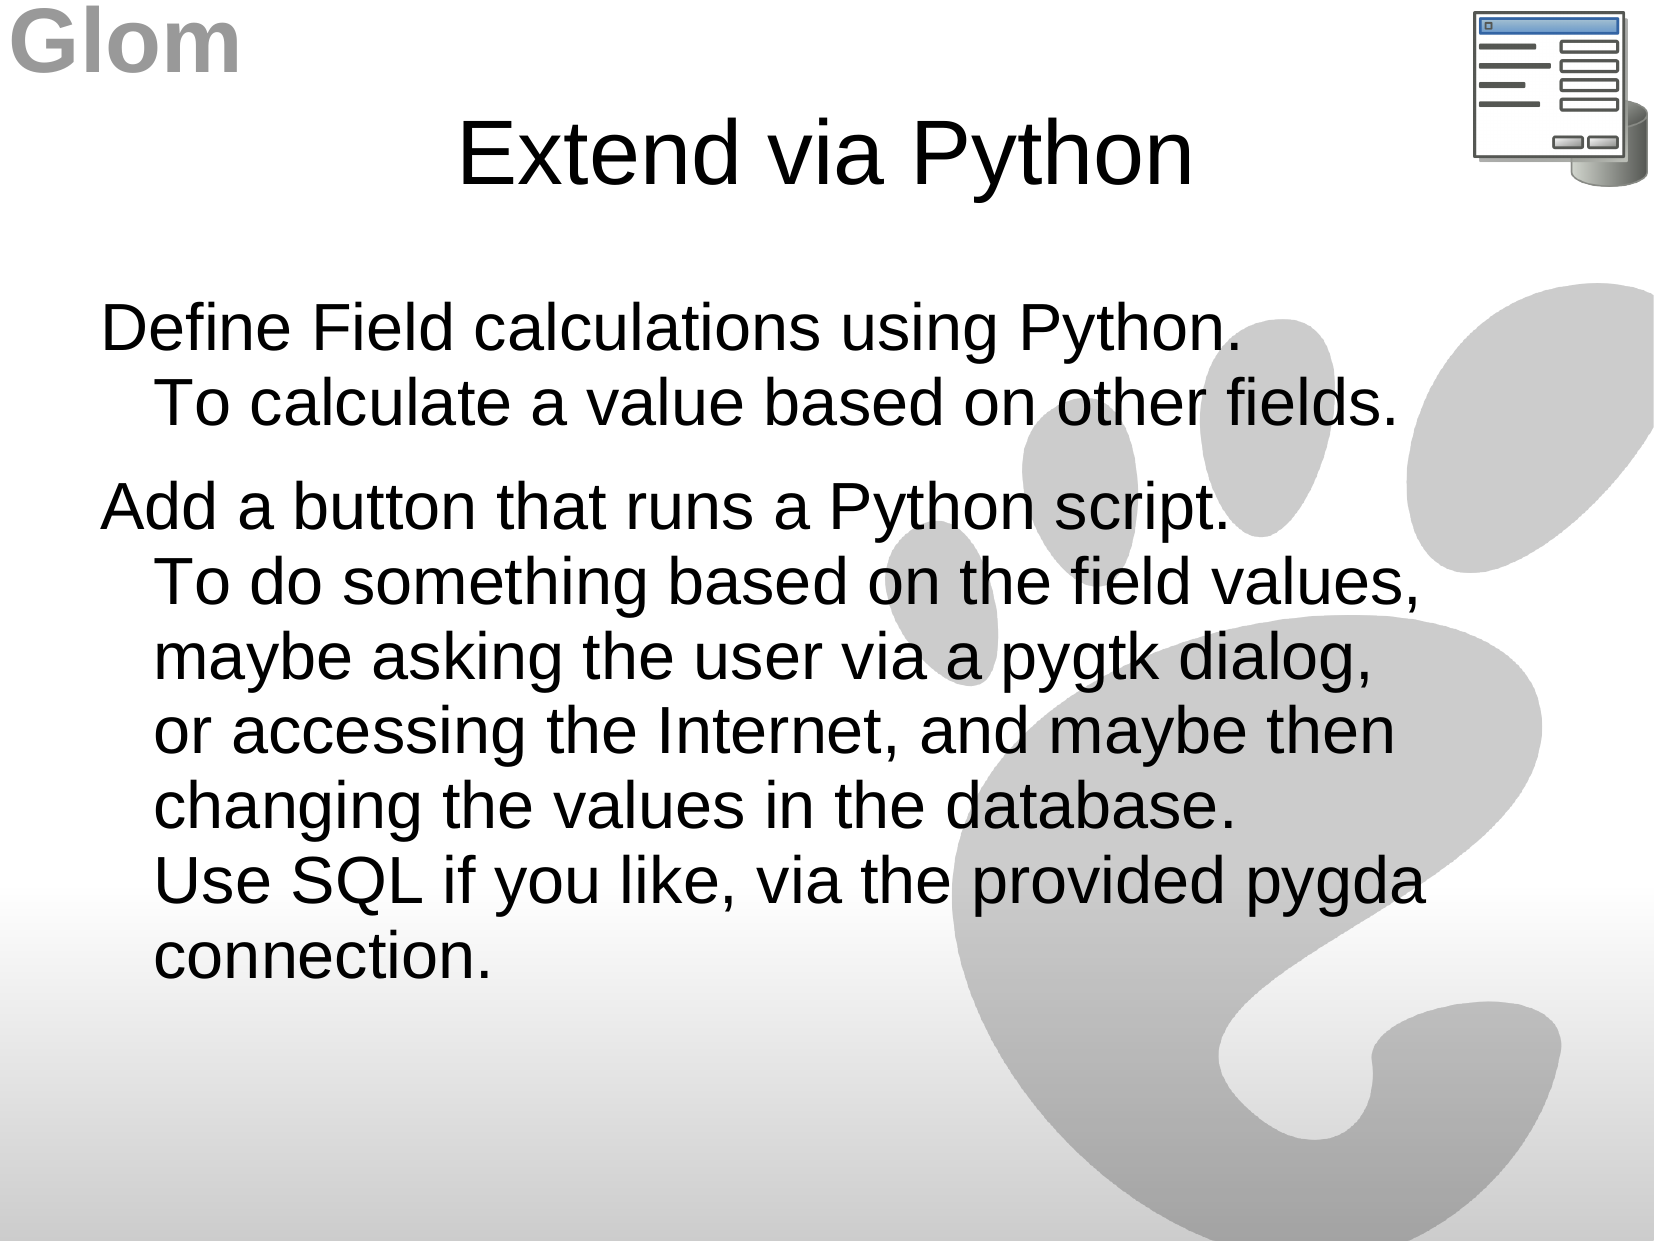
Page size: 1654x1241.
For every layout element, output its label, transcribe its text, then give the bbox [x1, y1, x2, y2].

picture [885, 283, 1654, 1241]
picture [1473, 11, 1648, 187]
title Extend via Python [82, 56, 1571, 250]
list Define Field calculations using Python. To calculate a value based on other fields. Add a button that runs a Python script. To do something based on the field values, maybe asking the user via a pygtk dialog, or accessing the Internet, and maybe then changing the values in the database. Use SQL if you like, via the provided pygda connection. [82, 290, 1571, 1094]
